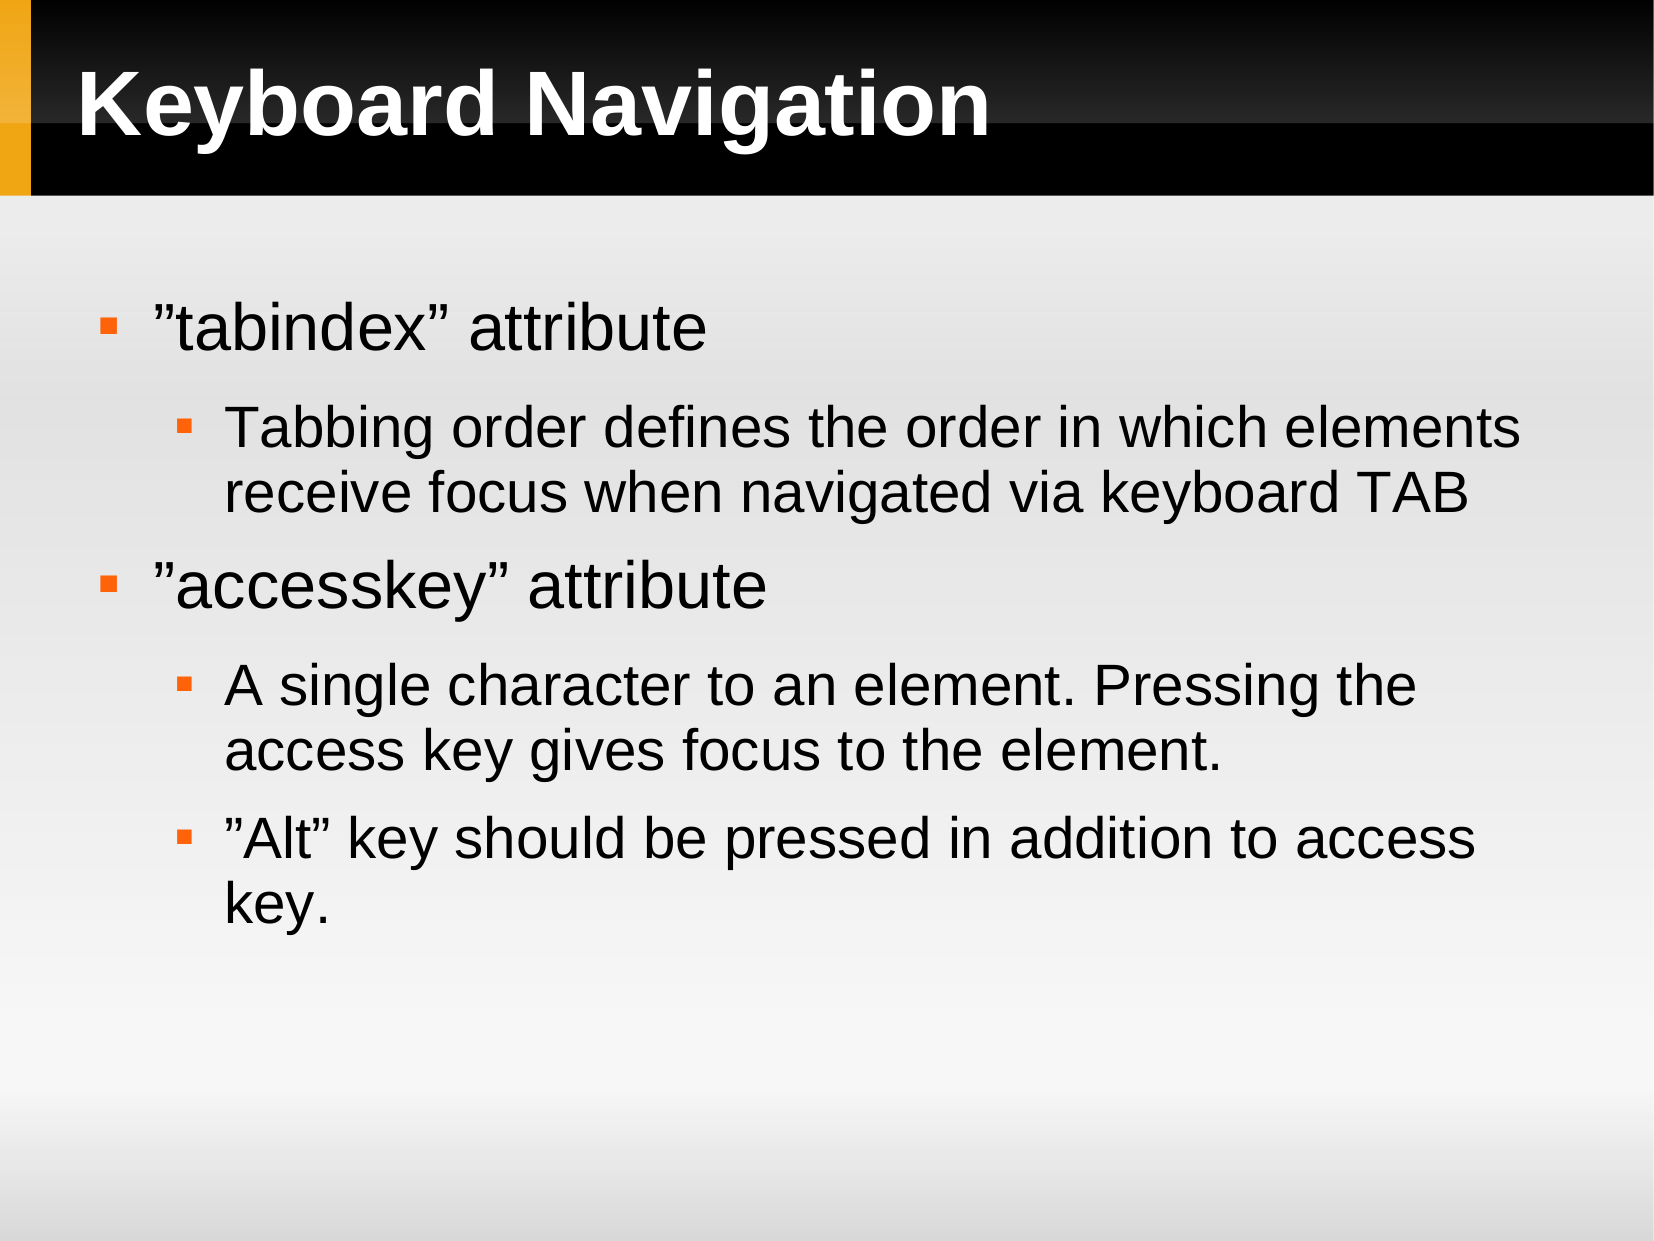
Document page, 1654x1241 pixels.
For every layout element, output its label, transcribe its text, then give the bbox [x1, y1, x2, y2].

title Keyboard Navigation [76, 0, 1565, 208]
picture [0, 0, 1654, 1241]
list ”tabindex” attribute Tabbing order defines the order in which elements receive focus when navigated via keyboard TAB ”accesskey” attribute A single character to an element. Pressing the access key gives focus to the element. ”Alt” key should be pressed in addition to access key. [82, 290, 1571, 1109]
